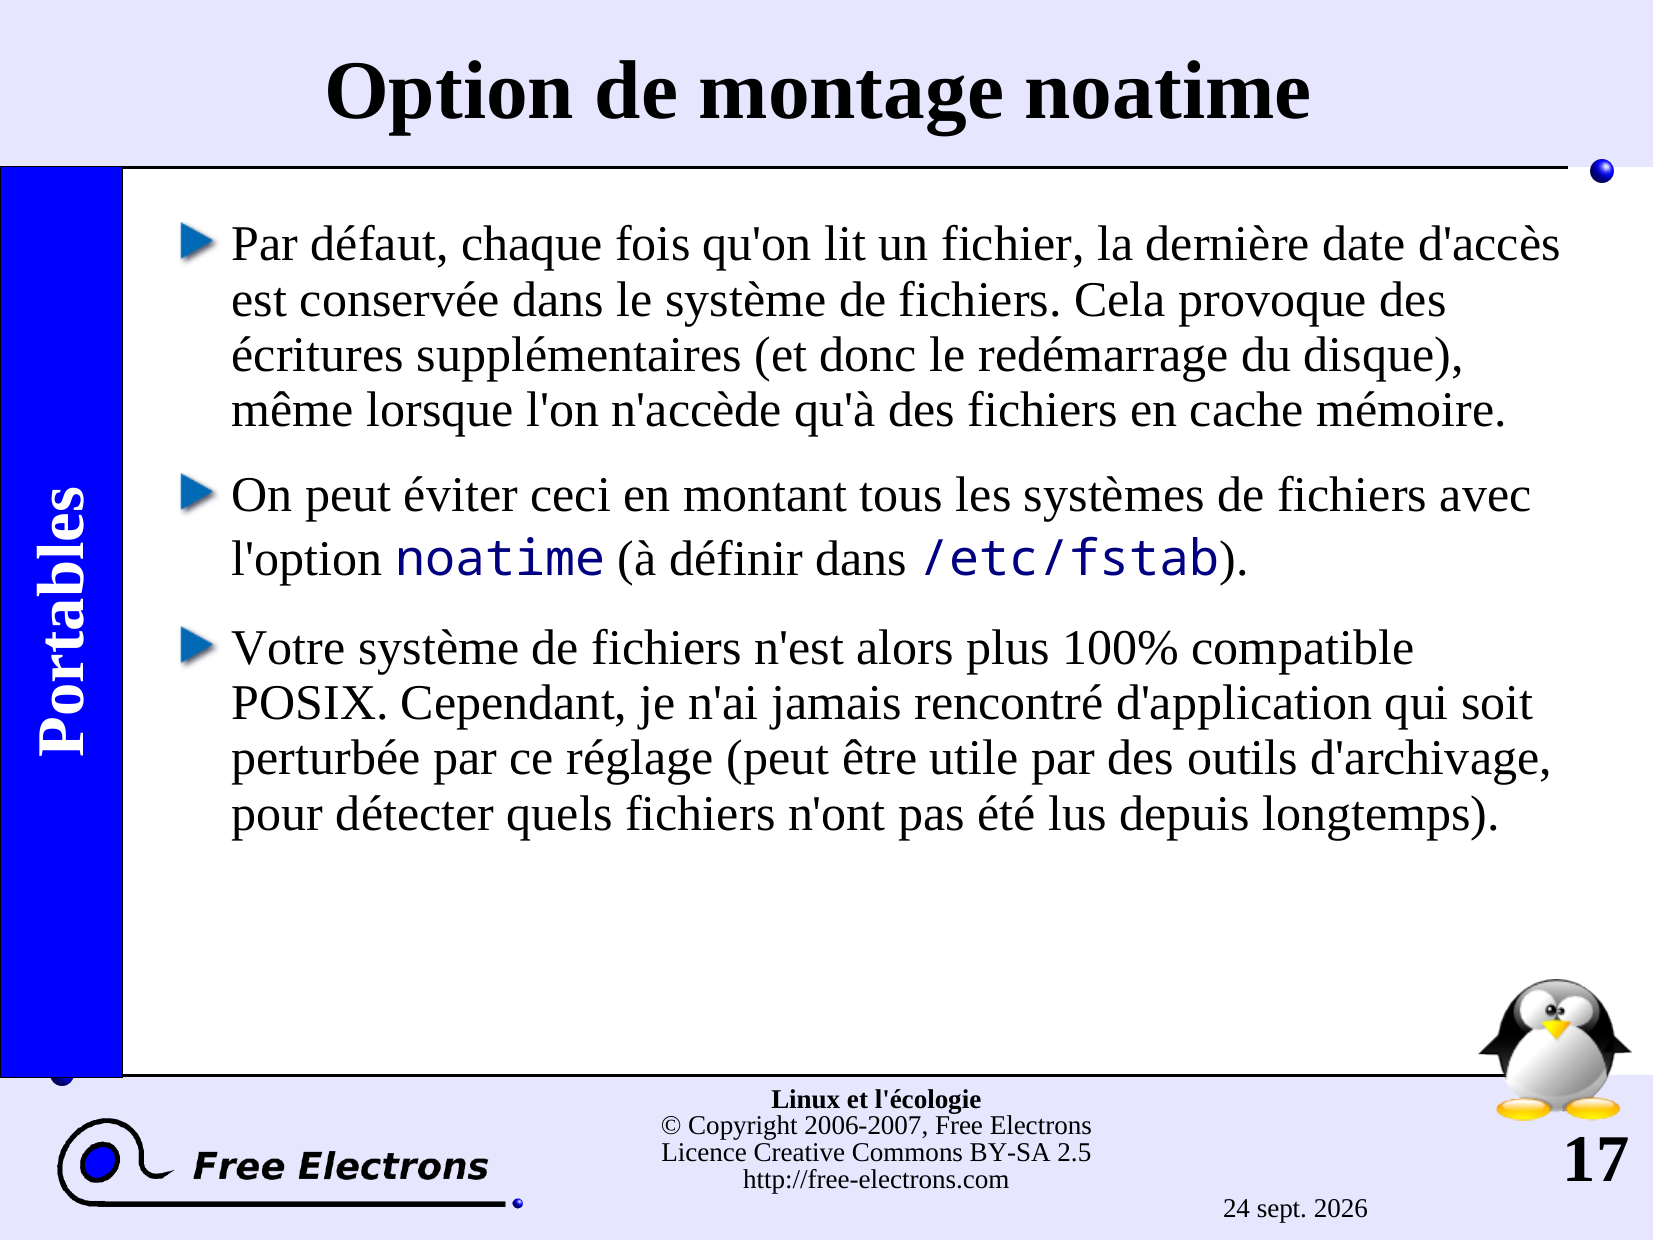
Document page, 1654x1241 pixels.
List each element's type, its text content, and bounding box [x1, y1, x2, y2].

text_box Portables [0, 166, 123, 1078]
list Par défaut, chaque fois qu'on lit un fichier, la dernière date d'accès est conservée dans le système de fichiers. Cela provoque des écritures supplémentaires (et donc le redémarrage du disque), même lorsque l'on n'accède qu'à des fichiers en cache mémoire. On peut éviter ceci en montant tous les systèmes de fichiers avec l'option noatime (à définir dans /etc/fstab). Votre système de fichiers n'est alors plus 100% compatible POSIX. Cependant, je n'ai jamais rencontré d'application qui soit perturbée par ce réglage (peut être utile par des outils d'archivage, pour détecter quels fichiers n'ont pas été lus depuis longtemps). [160, 216, 1573, 1066]
picture [50, 1107, 527, 1216]
picture [1476, 979, 1634, 1121]
title Option de montage noatime [33, 29, 1604, 153]
